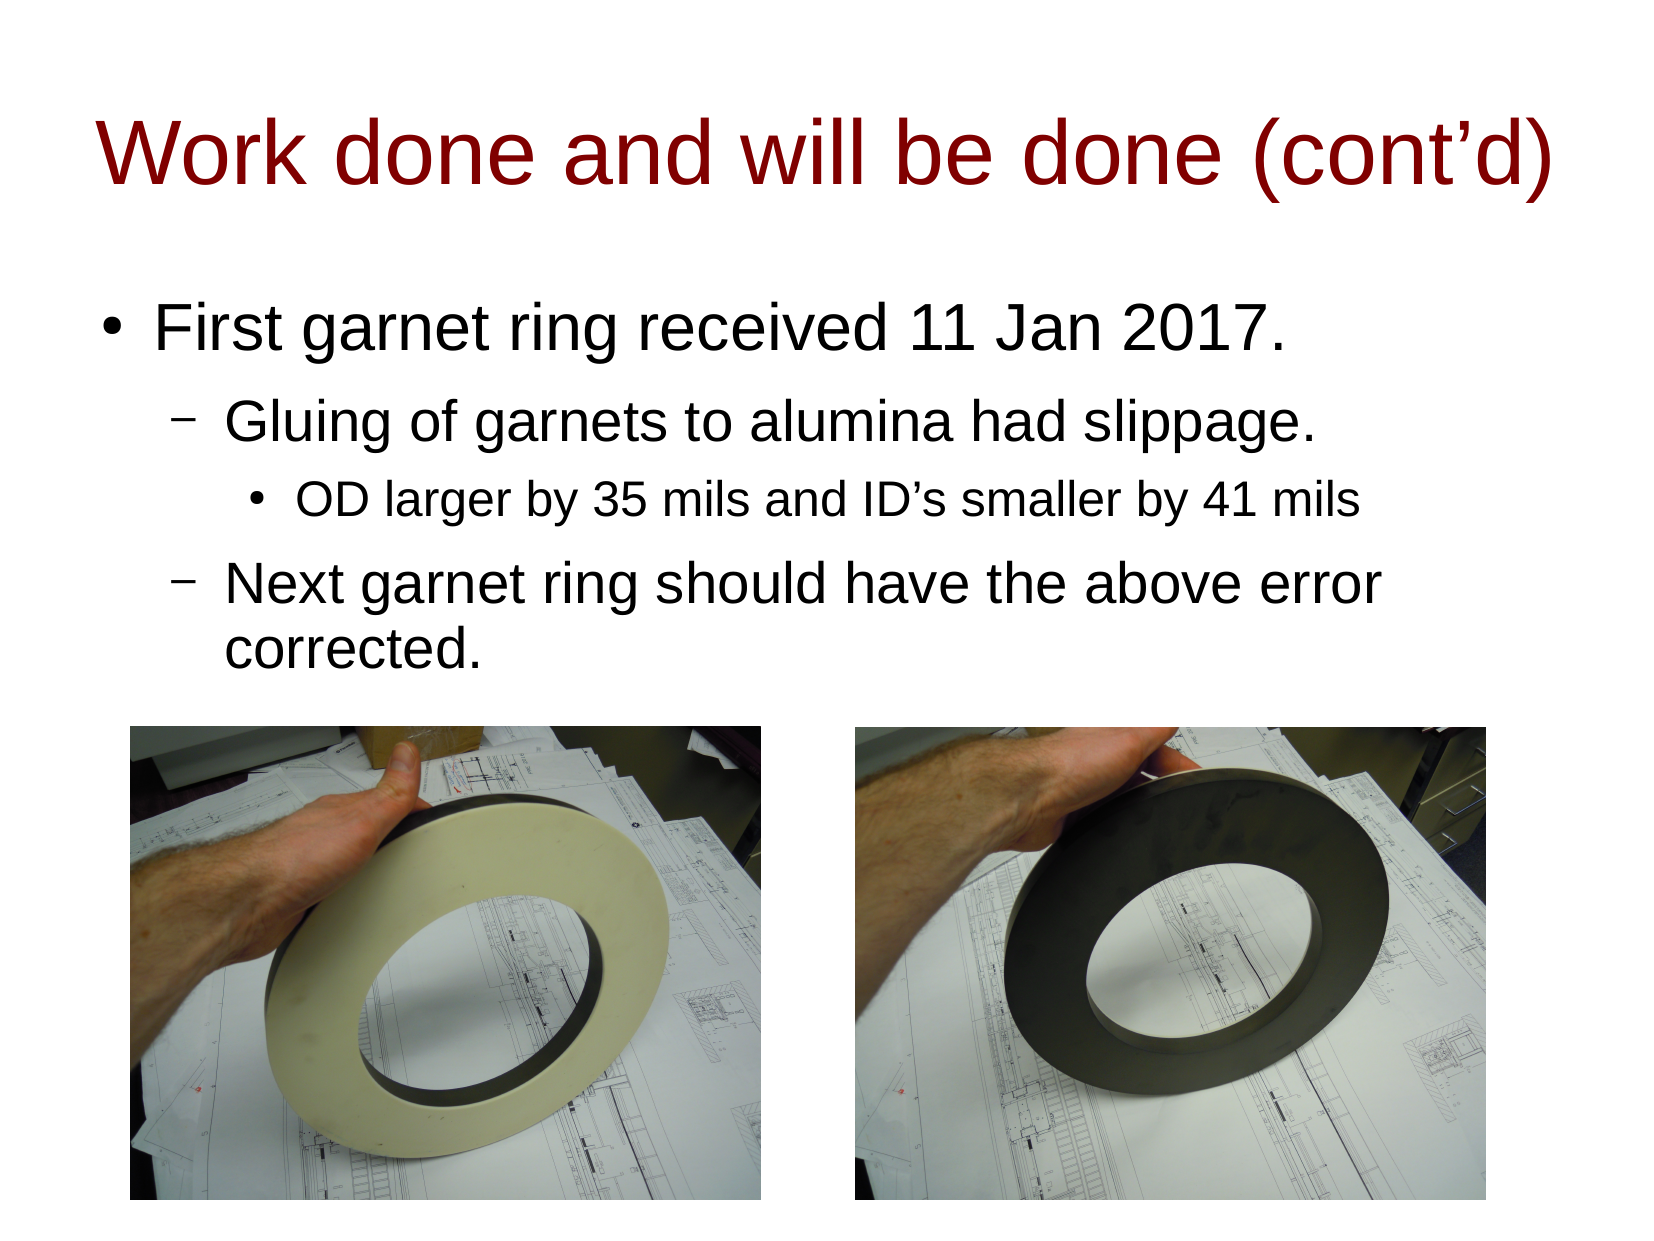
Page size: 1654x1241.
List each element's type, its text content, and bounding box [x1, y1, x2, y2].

picture [130, 726, 761, 1200]
picture [855, 727, 1486, 1200]
list First garnet ring received 11 Jan 2017. Gluing of garnets to alumina had slippage. OD larger by 35 mils and ID’s smaller by 41 mils Next garnet ring should have the above error corrected. [82, 290, 1571, 1010]
title Work done and will be done (cont’d) [82, 49, 1571, 257]
